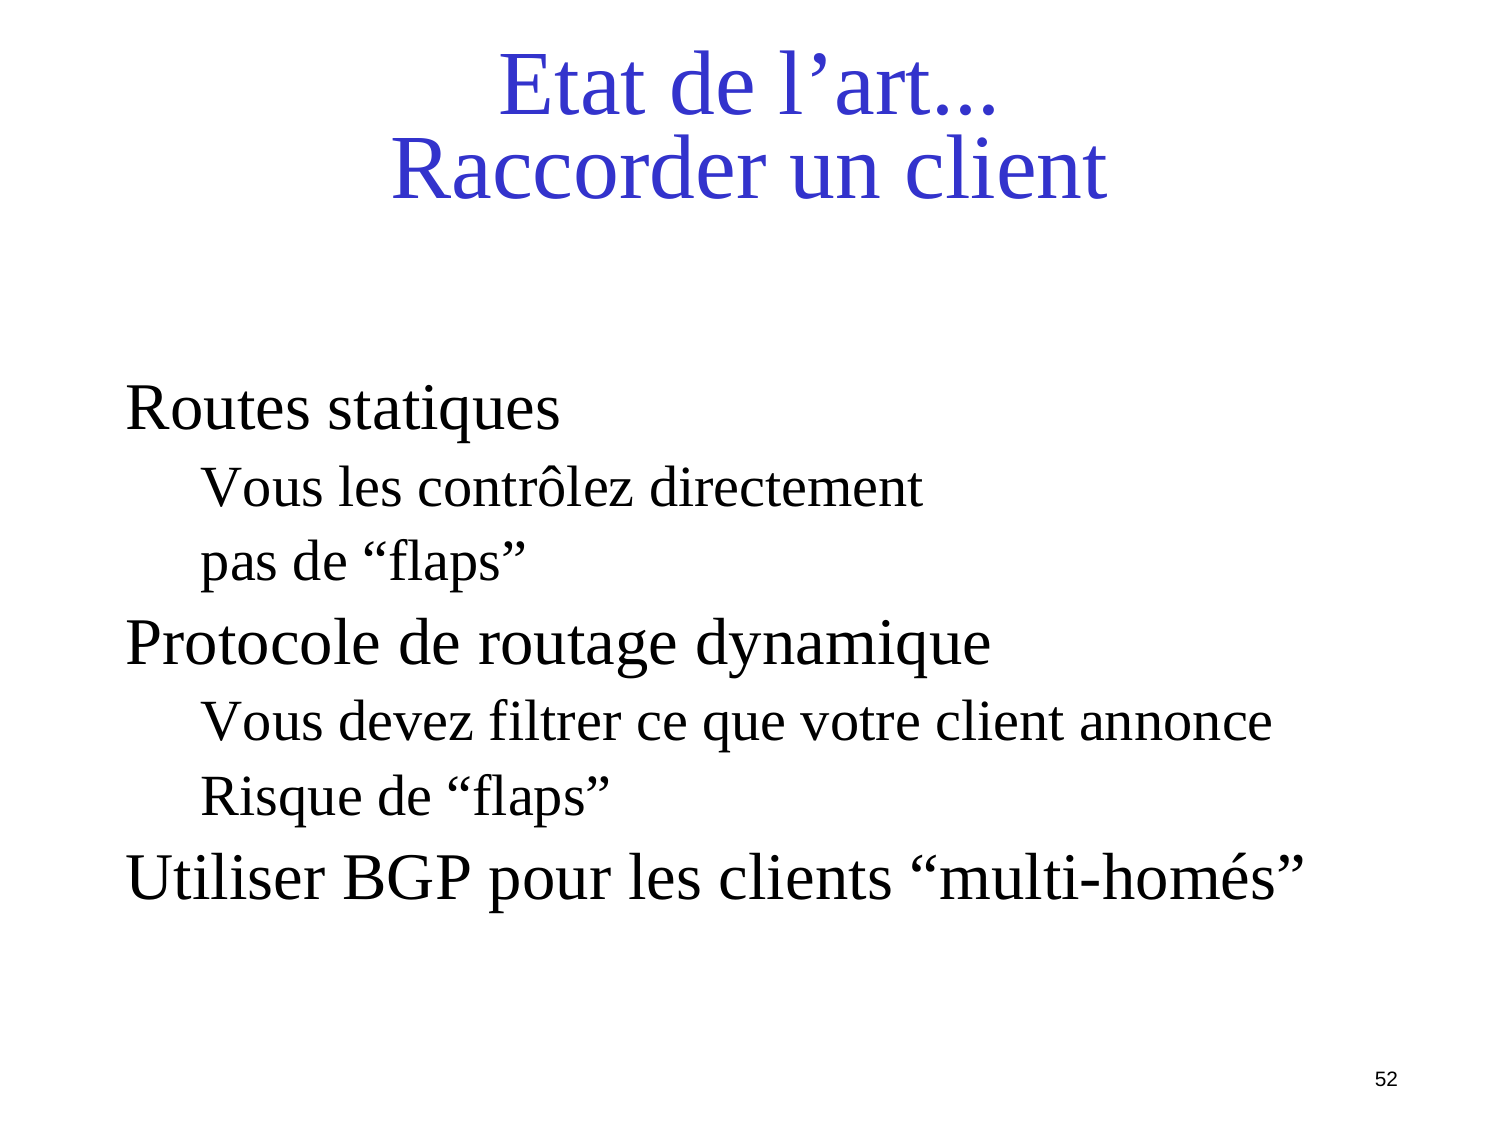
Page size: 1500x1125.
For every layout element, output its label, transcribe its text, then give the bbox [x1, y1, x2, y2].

title Etat de l’art... Raccorder un client [112, 25, 1388, 238]
list Routes statiques Vous les contrôlez directement pas de “flaps” Protocole de routage dynamique Vous devez filtrer ce que votre client annonce Risque de “flaps” Utiliser BGP pour les clients “multi-homés” [112, 262, 1413, 1026]
